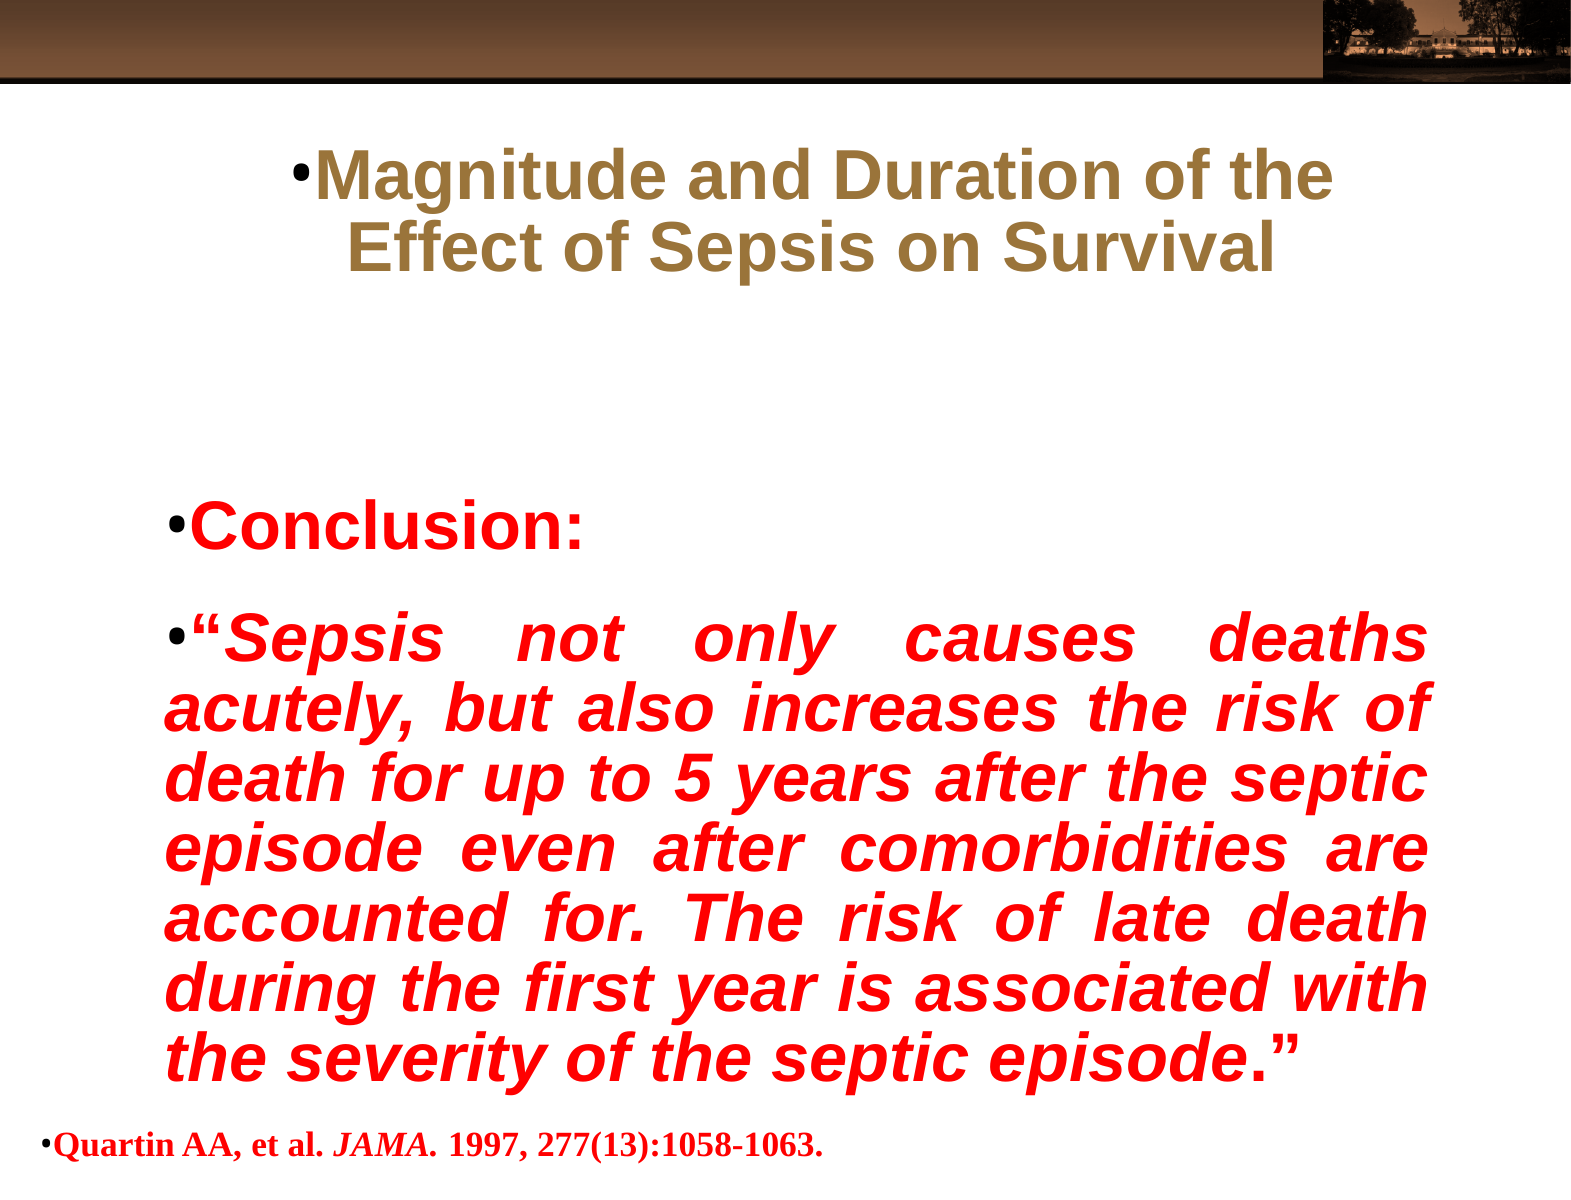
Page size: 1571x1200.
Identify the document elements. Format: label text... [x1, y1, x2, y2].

text_box Magnitude and Duration of the Effect of Sepsis on Survival [258, 134, 1367, 294]
text_box Conclusion: “Sepsis not only causes deaths acutely, but also increases the risk of death for up to 5 years after the septic episode even after comorbidities are accounted for. The risk of late death during the first year is associated with the severity of the septic episode.” [149, 486, 1447, 1104]
text_box Quartin AA, et al. JAMA. 1997, 277(13):1058-1063. [24, 1120, 849, 1172]
picture [0, 0, 1571, 84]
